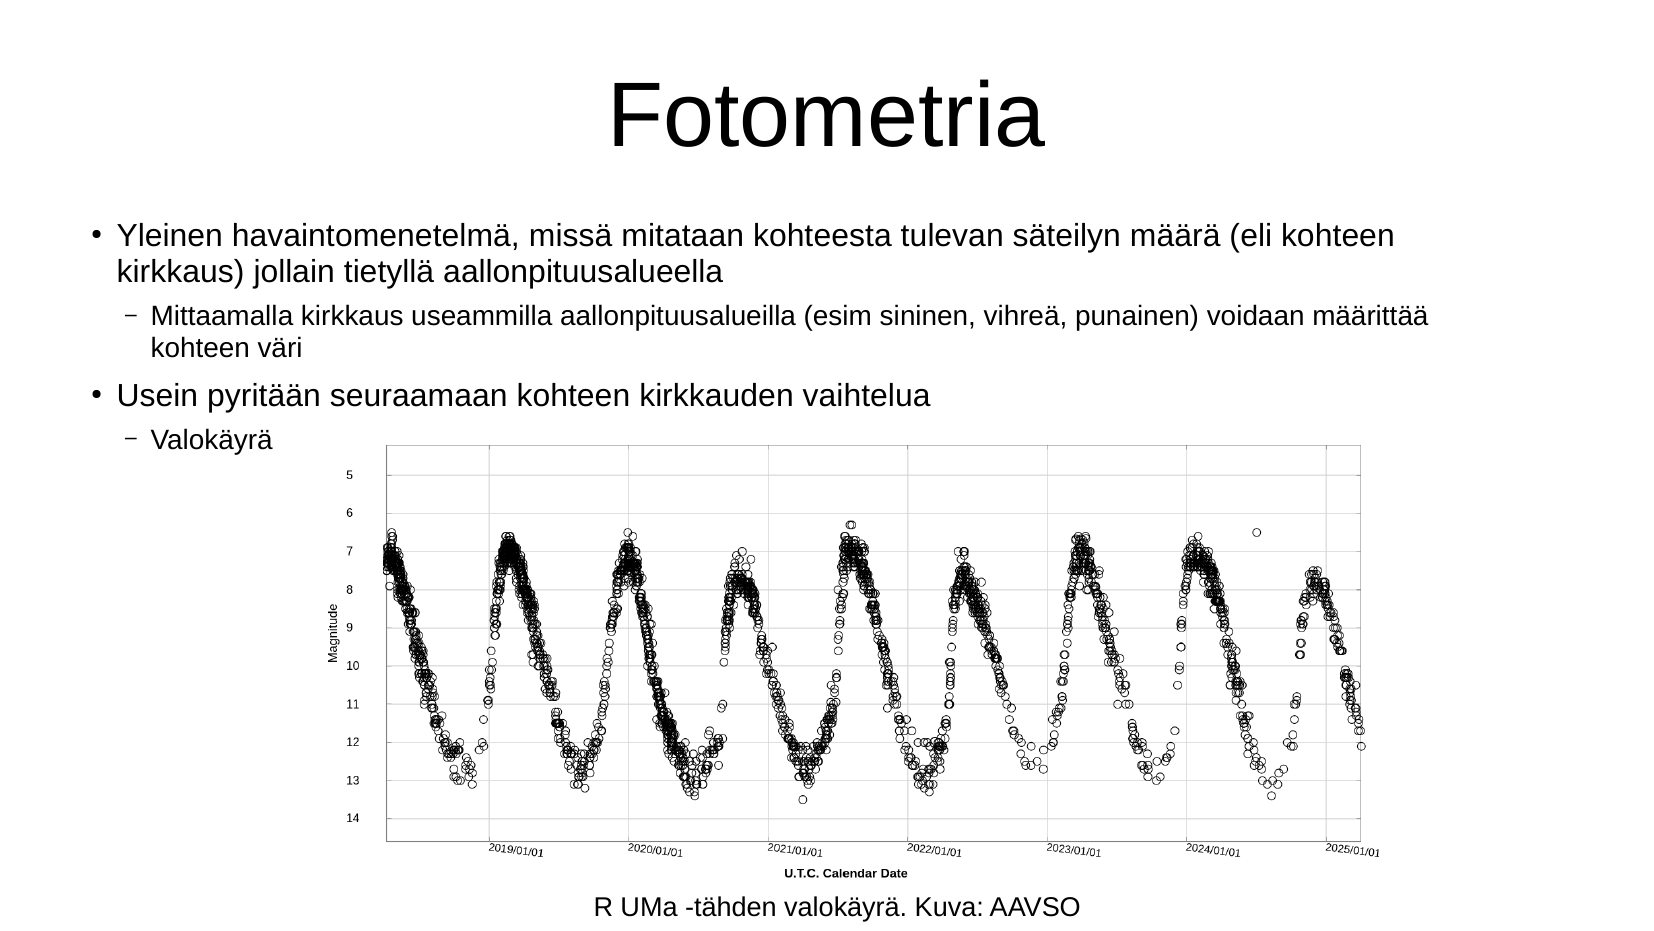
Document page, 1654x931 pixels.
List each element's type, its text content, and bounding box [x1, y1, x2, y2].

list Yleinen havaintomenetelmä, missä mitataan kohteesta tulevan säteilyn määrä (eli kohteen kirkkaus) jollain tietyllä aallonpituusalueella Mittaamalla kirkkaus useammilla aallonpituusalueilla (esim sininen, vihreä, punainen) voidaan määrittää kohteen väri Usein pyritään seuraamaan kohteen kirkkauden vaihtelua Valokäyrä [82, 217, 1465, 461]
text_box R UMa -tähden valokäyrä. Kuva: AAVSO [578, 885, 1096, 931]
picture [307, 461, 1379, 890]
title Fotometria [82, 37, 1571, 193]
